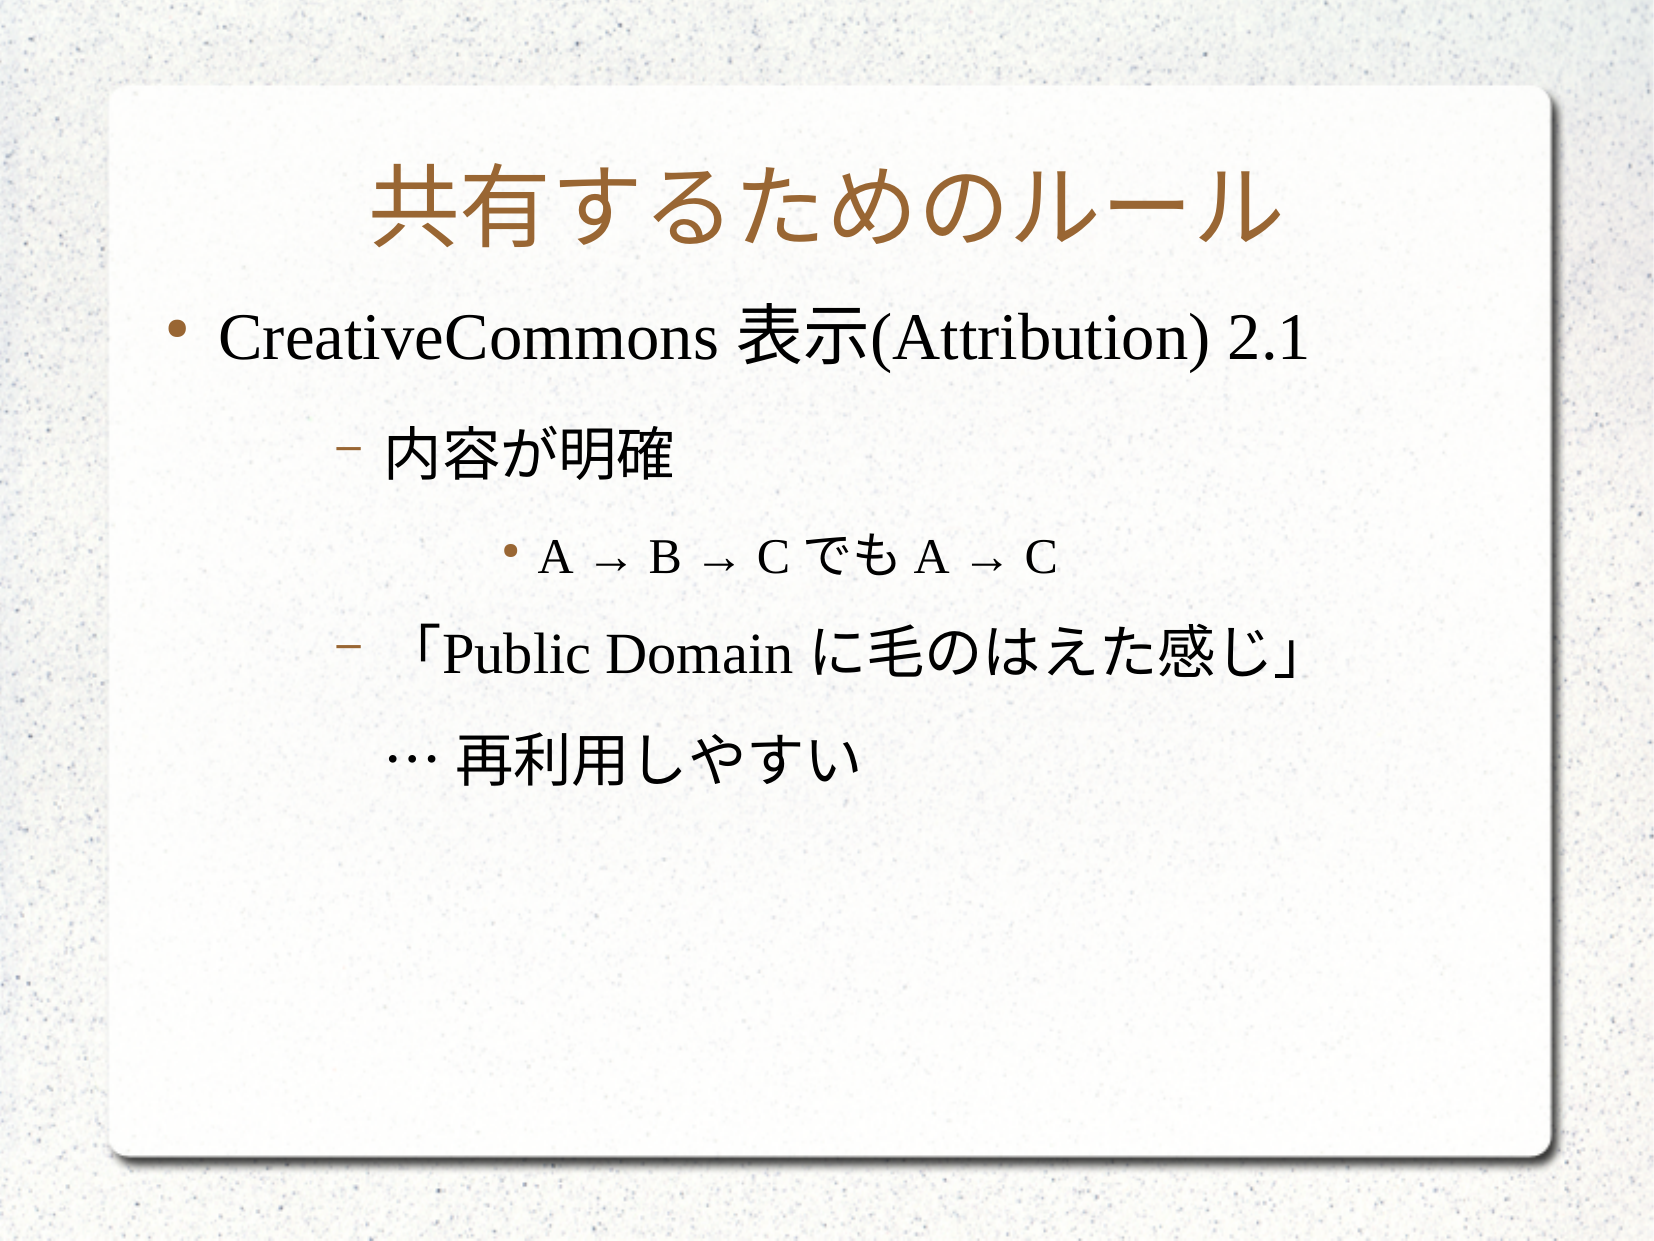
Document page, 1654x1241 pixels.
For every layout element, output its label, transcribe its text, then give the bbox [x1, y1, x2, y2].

list CreativeCommons 表示(Attribution) 2.1 内容が明確 A → B → C でも A → C 「Public Domain に毛のはえた感じ」 … 再利用しやすい [147, 281, 1506, 1063]
title 共有するためのルール [118, 104, 1536, 297]
picture [0, 0, 1654, 1241]
